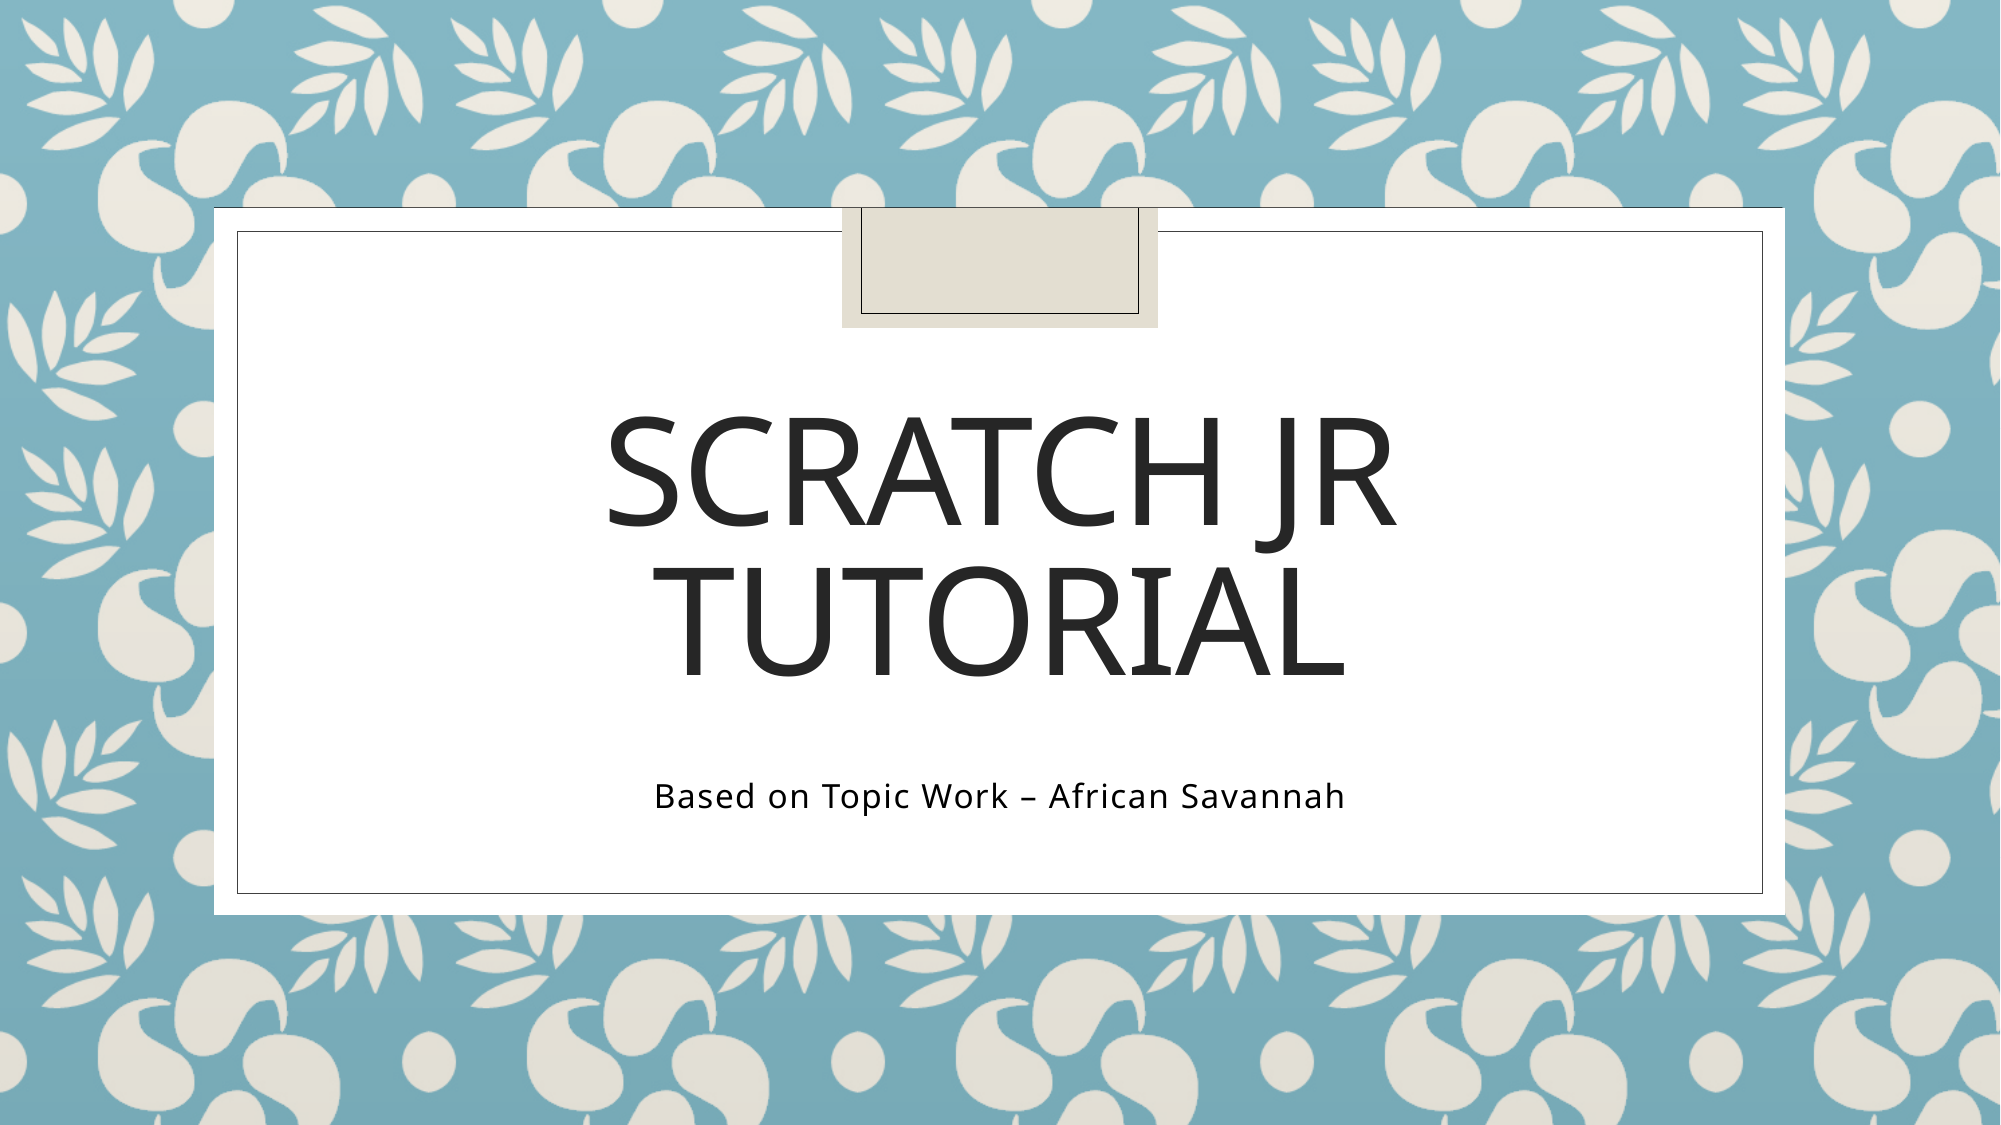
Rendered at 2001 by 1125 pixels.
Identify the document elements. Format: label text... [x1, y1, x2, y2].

subtitle Based on Topic Work – African Savannah [256, 768, 1745, 844]
title Scratch jr tutorial [256, 343, 1744, 768]
